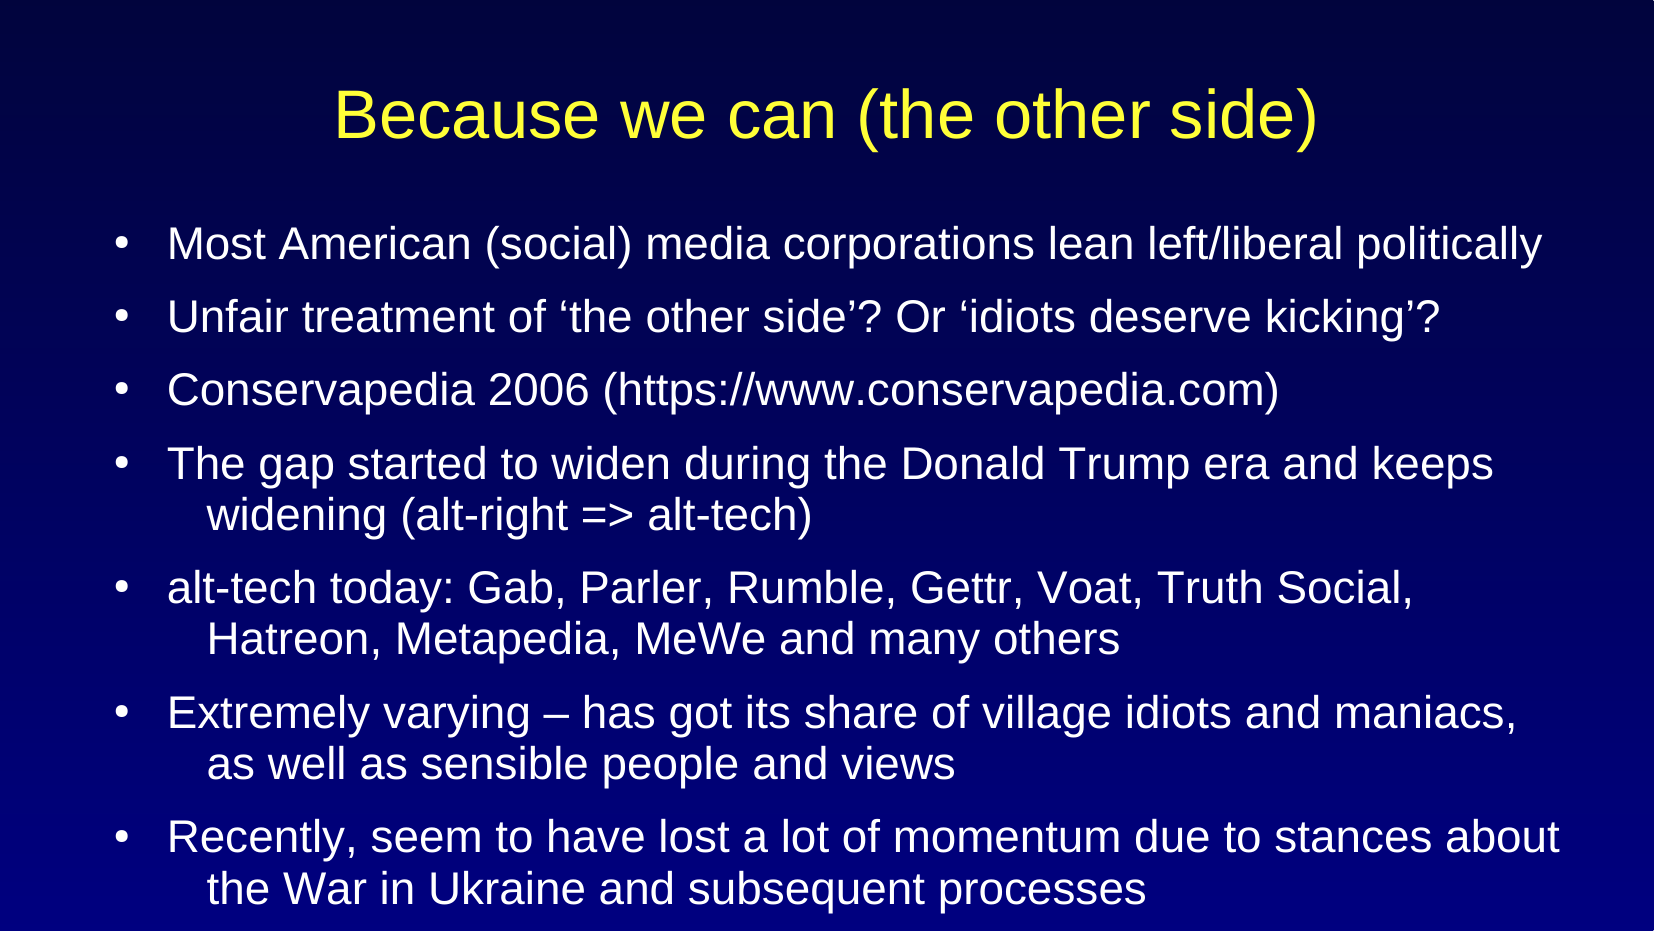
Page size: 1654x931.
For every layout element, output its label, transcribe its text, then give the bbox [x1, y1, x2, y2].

list Most American (social) media corporations lean left/liberal politically Unfair treatment of ‘the other side’? Or ‘idiots deserve kicking’? Conservapedia 2006 (https://www.conservapedia.com) The gap started to widen during the Donald Trump era and keeps widening (alt-right => alt-tech) alt-tech today: Gab, Parler, Rumble, Gettr, Voat, Truth Social, Hatreon, Metapedia, MeWe and many others Extremely varying – has got its share of village idiots and maniacs, as well as sensible people and views Recently, seem to have lost a lot of momentum due to stances about the War in Ukraine and subsequent processes [82, 217, 1571, 915]
title Because we can (the other side) [82, 37, 1571, 193]
